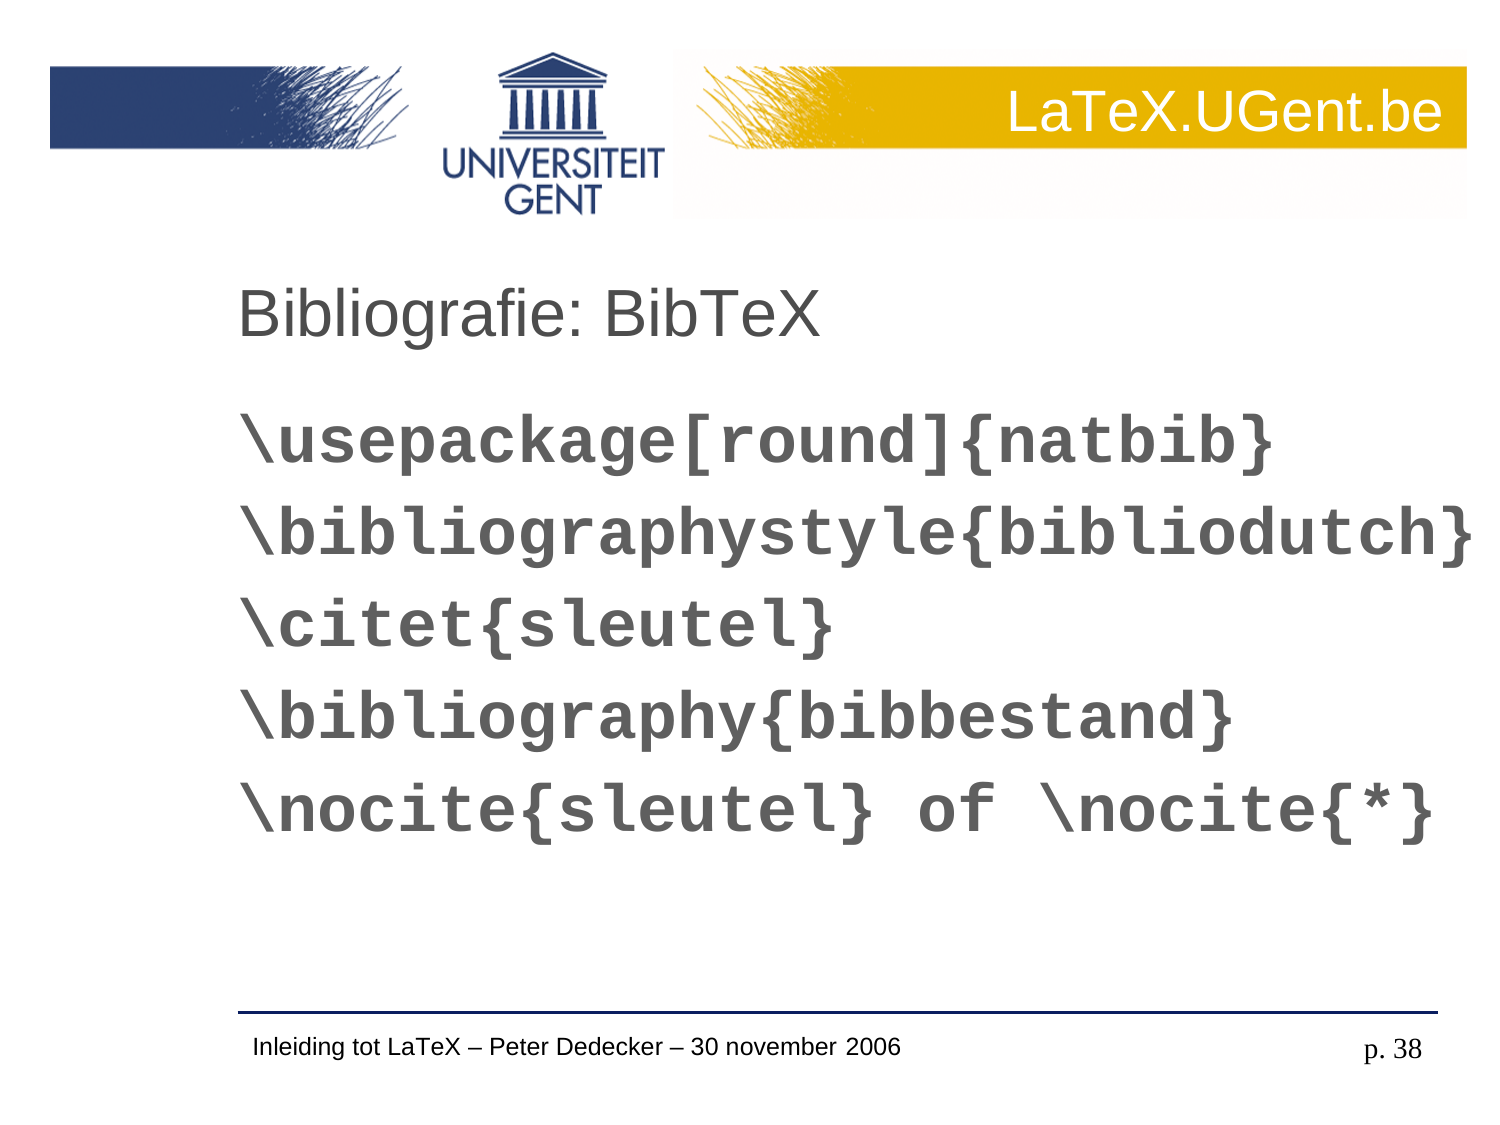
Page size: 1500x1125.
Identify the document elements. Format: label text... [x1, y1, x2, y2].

picture [50, 49, 1467, 219]
list \usepackage[round]{natbib} \bibliographystyle{bibliodutch} \citet{sleutel} \bibliography{bibbestand} \nocite{sleutel} of \nocite{*} [237, 406, 1500, 1007]
title Bibliografie: BibTeX [237, 226, 1438, 400]
